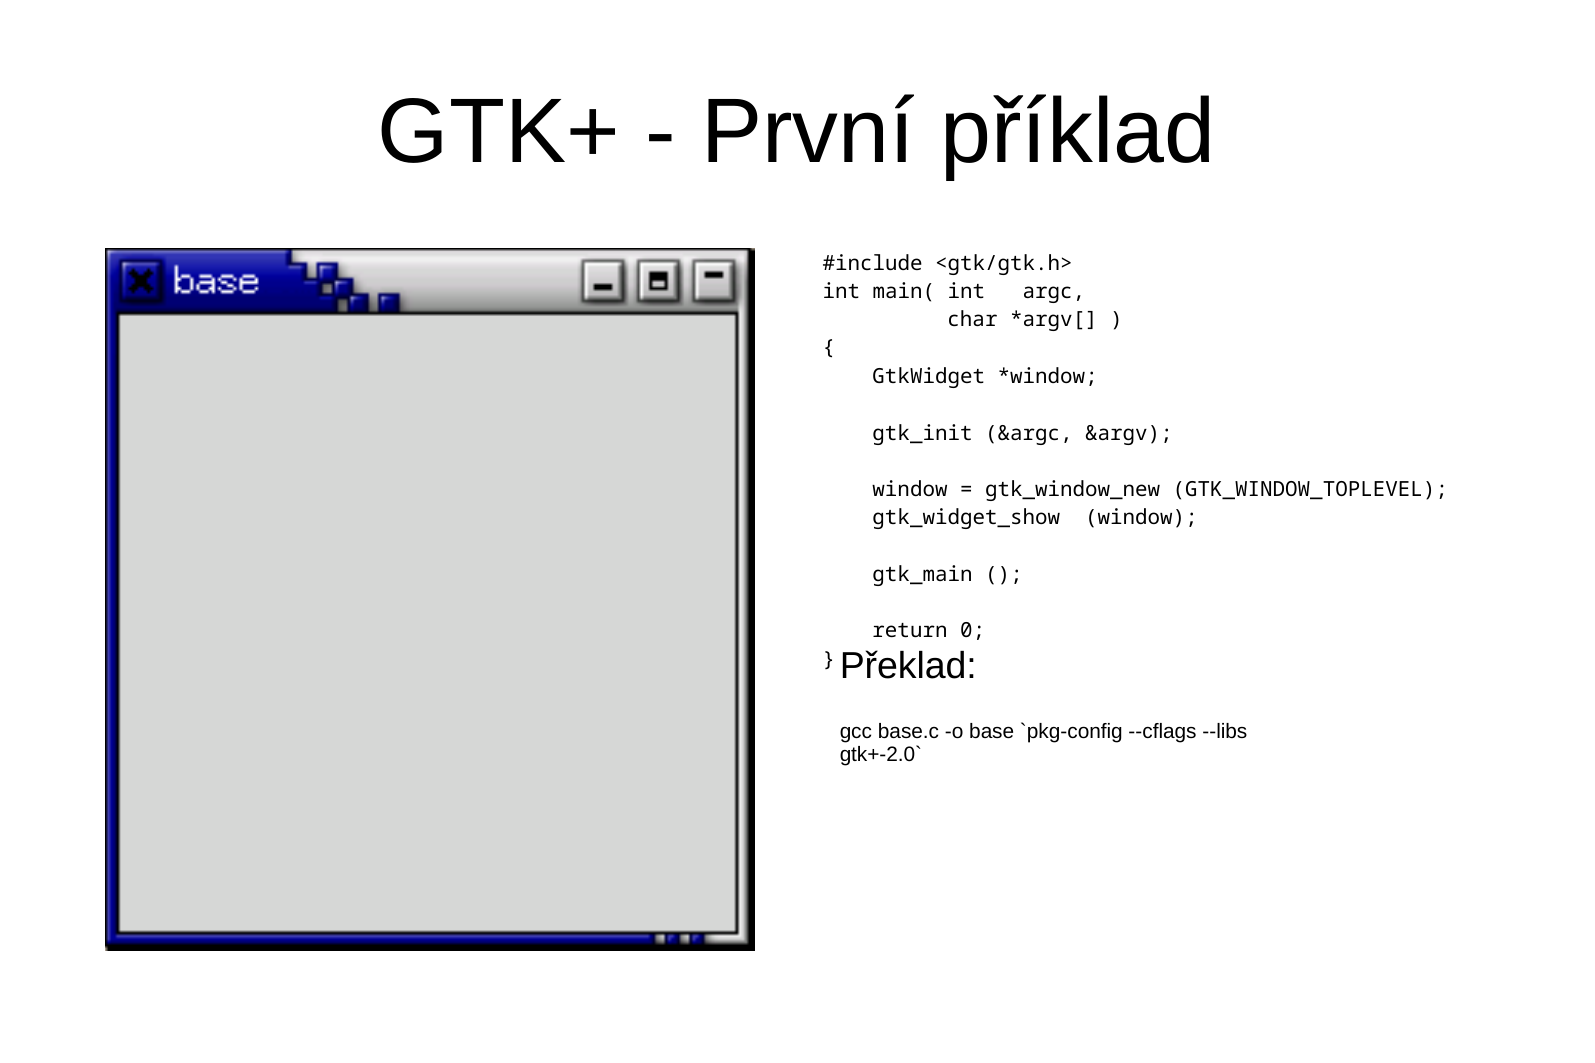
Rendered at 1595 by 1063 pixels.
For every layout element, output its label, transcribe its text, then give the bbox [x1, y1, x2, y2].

picture [105, 248, 755, 951]
title GTK+ - První příklad [79, 42, 1515, 220]
text_box Překlad: [825, 637, 1238, 700]
text_box gcc base.c -o base `pkg-config --cflags --libs gtk+-2.0` [825, 712, 1263, 754]
text_box #include <gtk/gtk.h> int main( int argc, char *argv[] ) { GtkWidget *window; gtk_init (&argc, &argv); window = gtk_window_new (GTK_WINDOW_TOPLEVEL); gtk_widget_show (window); gtk_main (); return 0; } [807, 240, 1463, 601]
